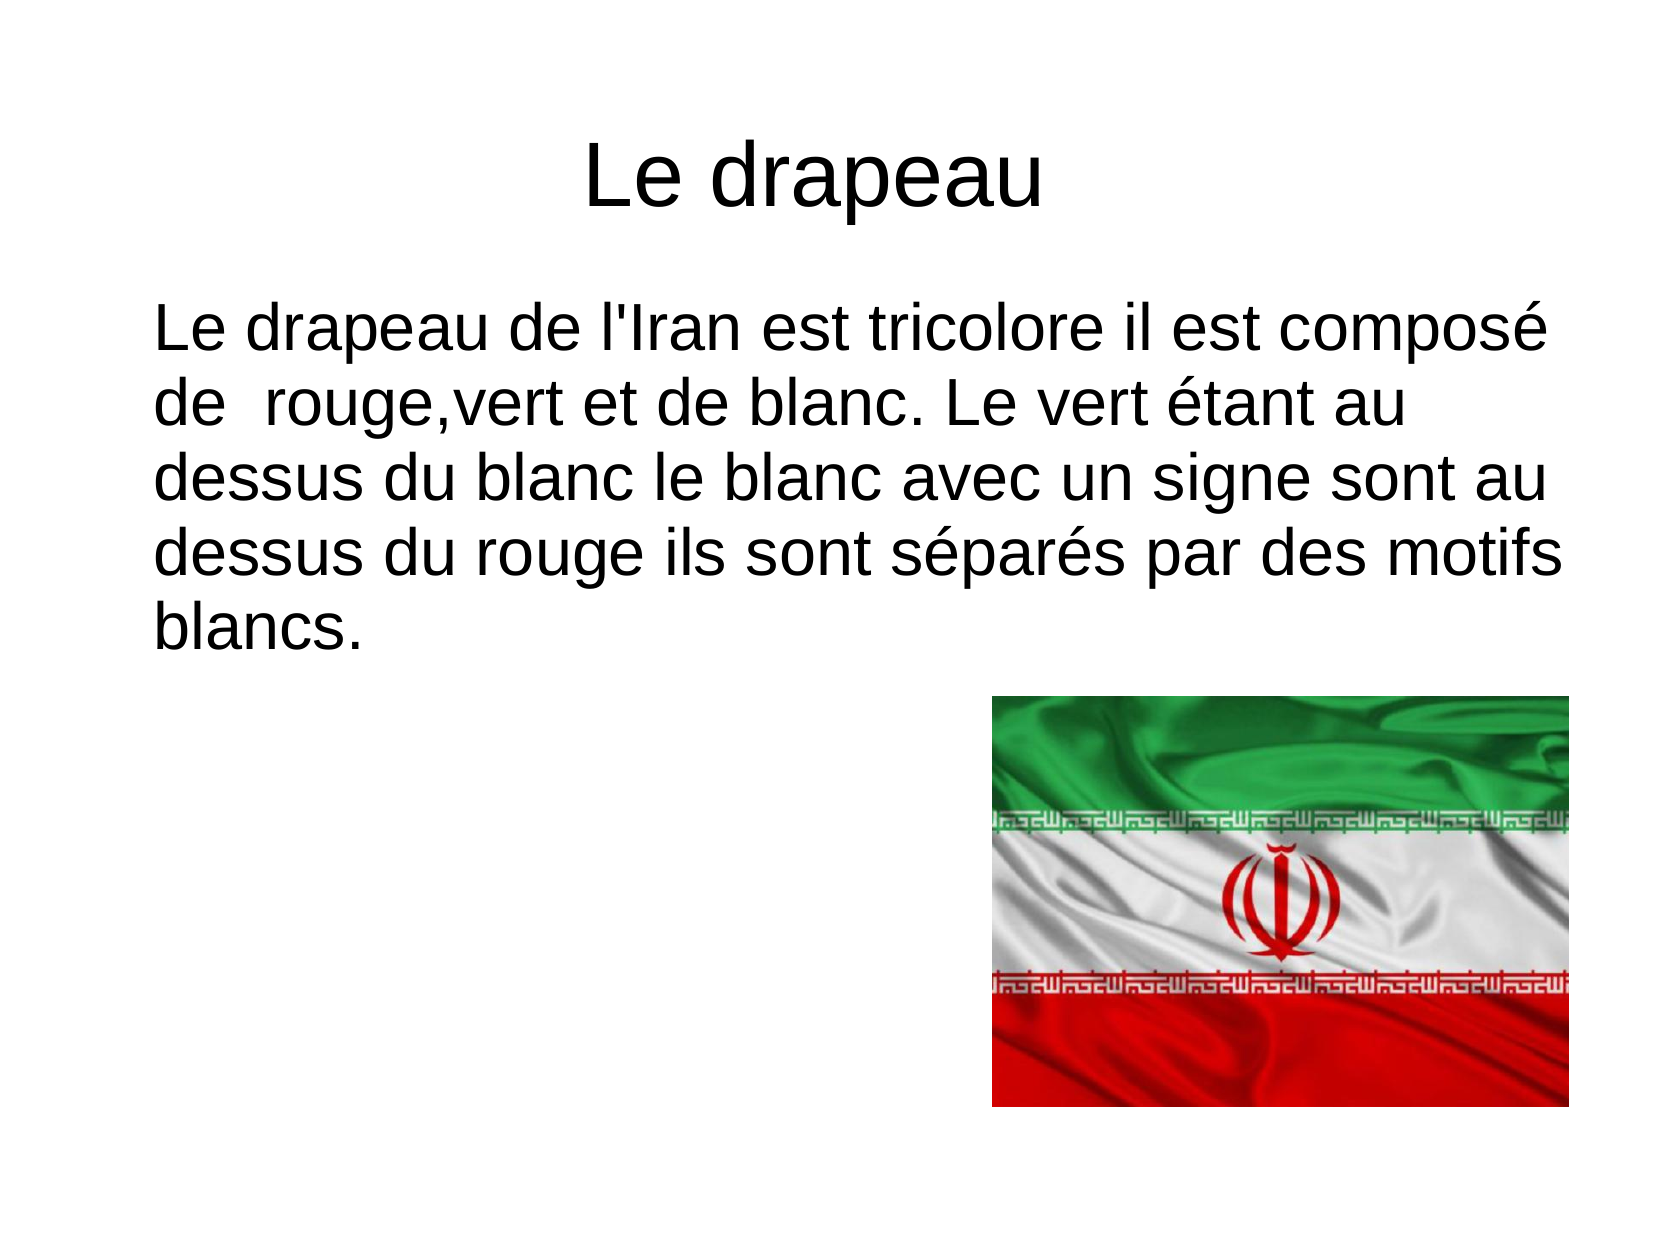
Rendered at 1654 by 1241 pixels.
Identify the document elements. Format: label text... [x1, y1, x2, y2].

list Le drapeau de l'Iran est tricolore il est composé de rouge,vert et de blanc. Le vert étant au dessus du blanc le blanc avec un signe sont au dessus du rouge ils sont séparés par des motifs blancs. [82, 290, 1571, 1109]
picture [992, 696, 1569, 1107]
title Le drapeau [82, 70, 1571, 278]
